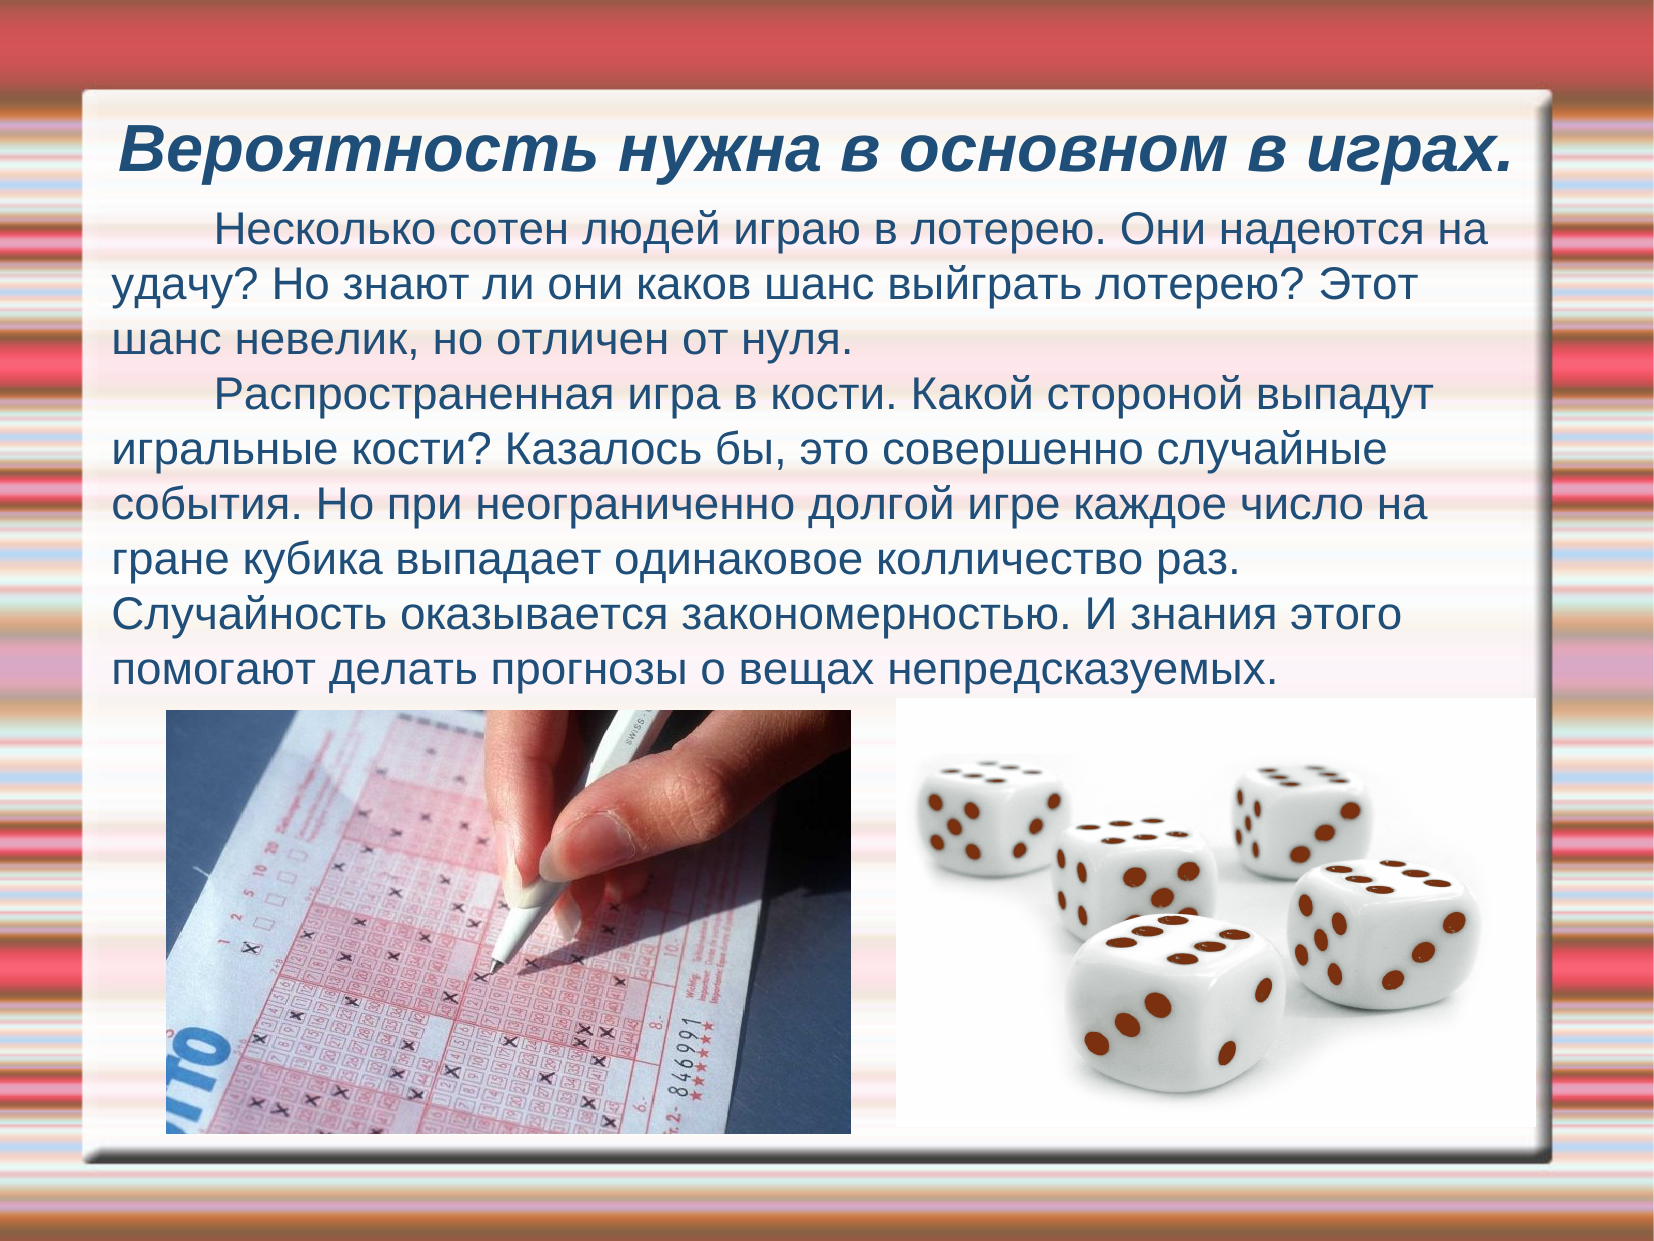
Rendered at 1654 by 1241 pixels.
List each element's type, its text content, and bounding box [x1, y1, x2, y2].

picture [896, 698, 1536, 1127]
title Вероятность нужна в основном в играх. [111, 104, 1524, 185]
list Несколько сотен людей играю в лотерею. Они надеются на удачу? Но знают ли они каков шанс выйграть лотерею? Этот шанс невелик, но отличен от нуля. Распространенная игра в кости. Какой стороной выпадут игральные кости? Казалось бы, это совершенно случайные события. Но при неограниченно долгой игре каждое число на гране кубика выпадает одинаковое колличество раз. Случайность оказывается закономерностью. И знания этого помогают делать прогнозы о вещах непредсказуемых. [111, 198, 1493, 981]
picture [166, 710, 851, 1134]
